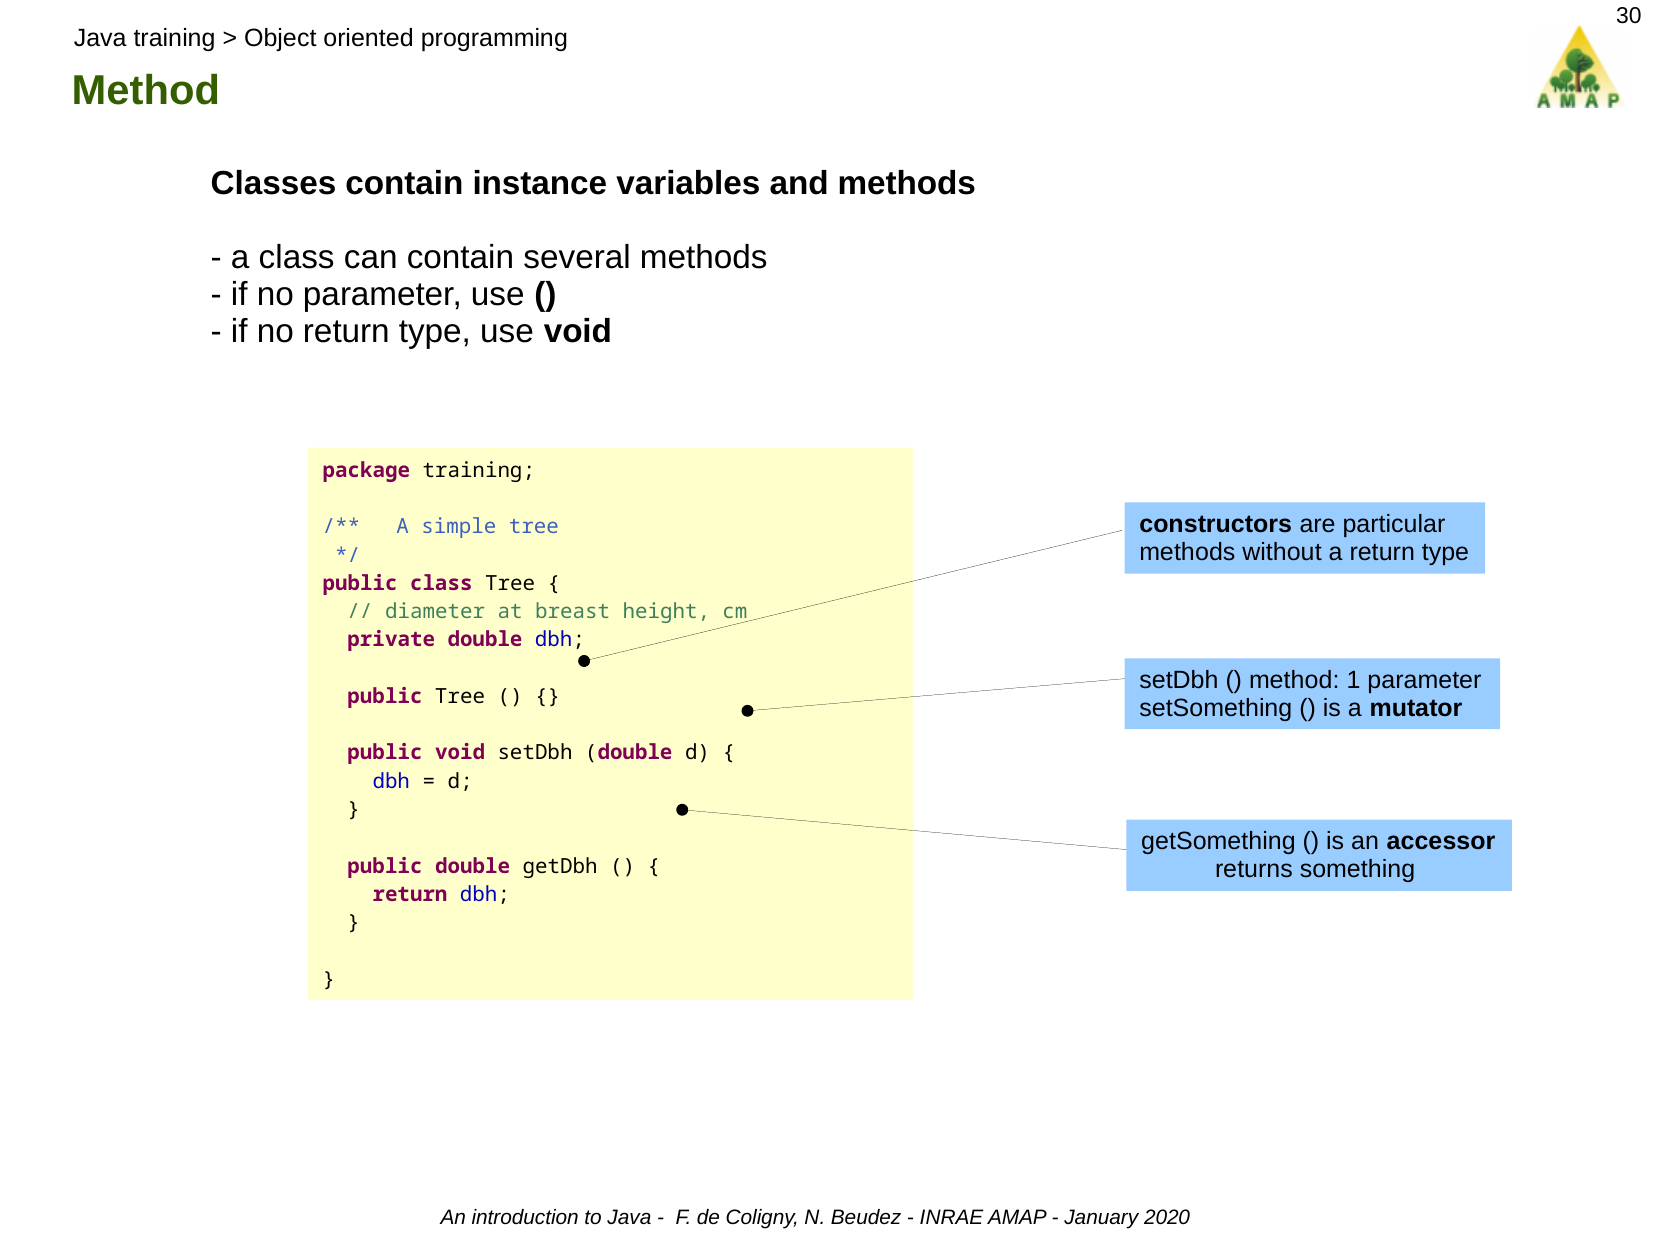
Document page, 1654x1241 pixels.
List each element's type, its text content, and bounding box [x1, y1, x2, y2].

text_box getSomething () is an accessor returns something [1126, 819, 1512, 891]
text_box Classes contain instance variables and methods - a class can contain several methods - if no parameter, use () - if no return type, use void [195, 157, 1529, 360]
text_box setDbh () method: 1 parameter setSomething () is a mutator [1124, 658, 1501, 730]
picture [1533, 25, 1627, 108]
text_box Method [56, 59, 1120, 121]
text_box constructors are particular methods without a return type [1124, 502, 1486, 574]
text_box Java training > Object oriented programming [59, 16, 1004, 60]
text_box package training; /** A simple tree */ public class Tree { // diameter at breast height, cm private double dbh; public Tree () {} public void setDbh (double d) { dbh = d; } public double getDbh () { return dbh; } } [307, 447, 914, 928]
